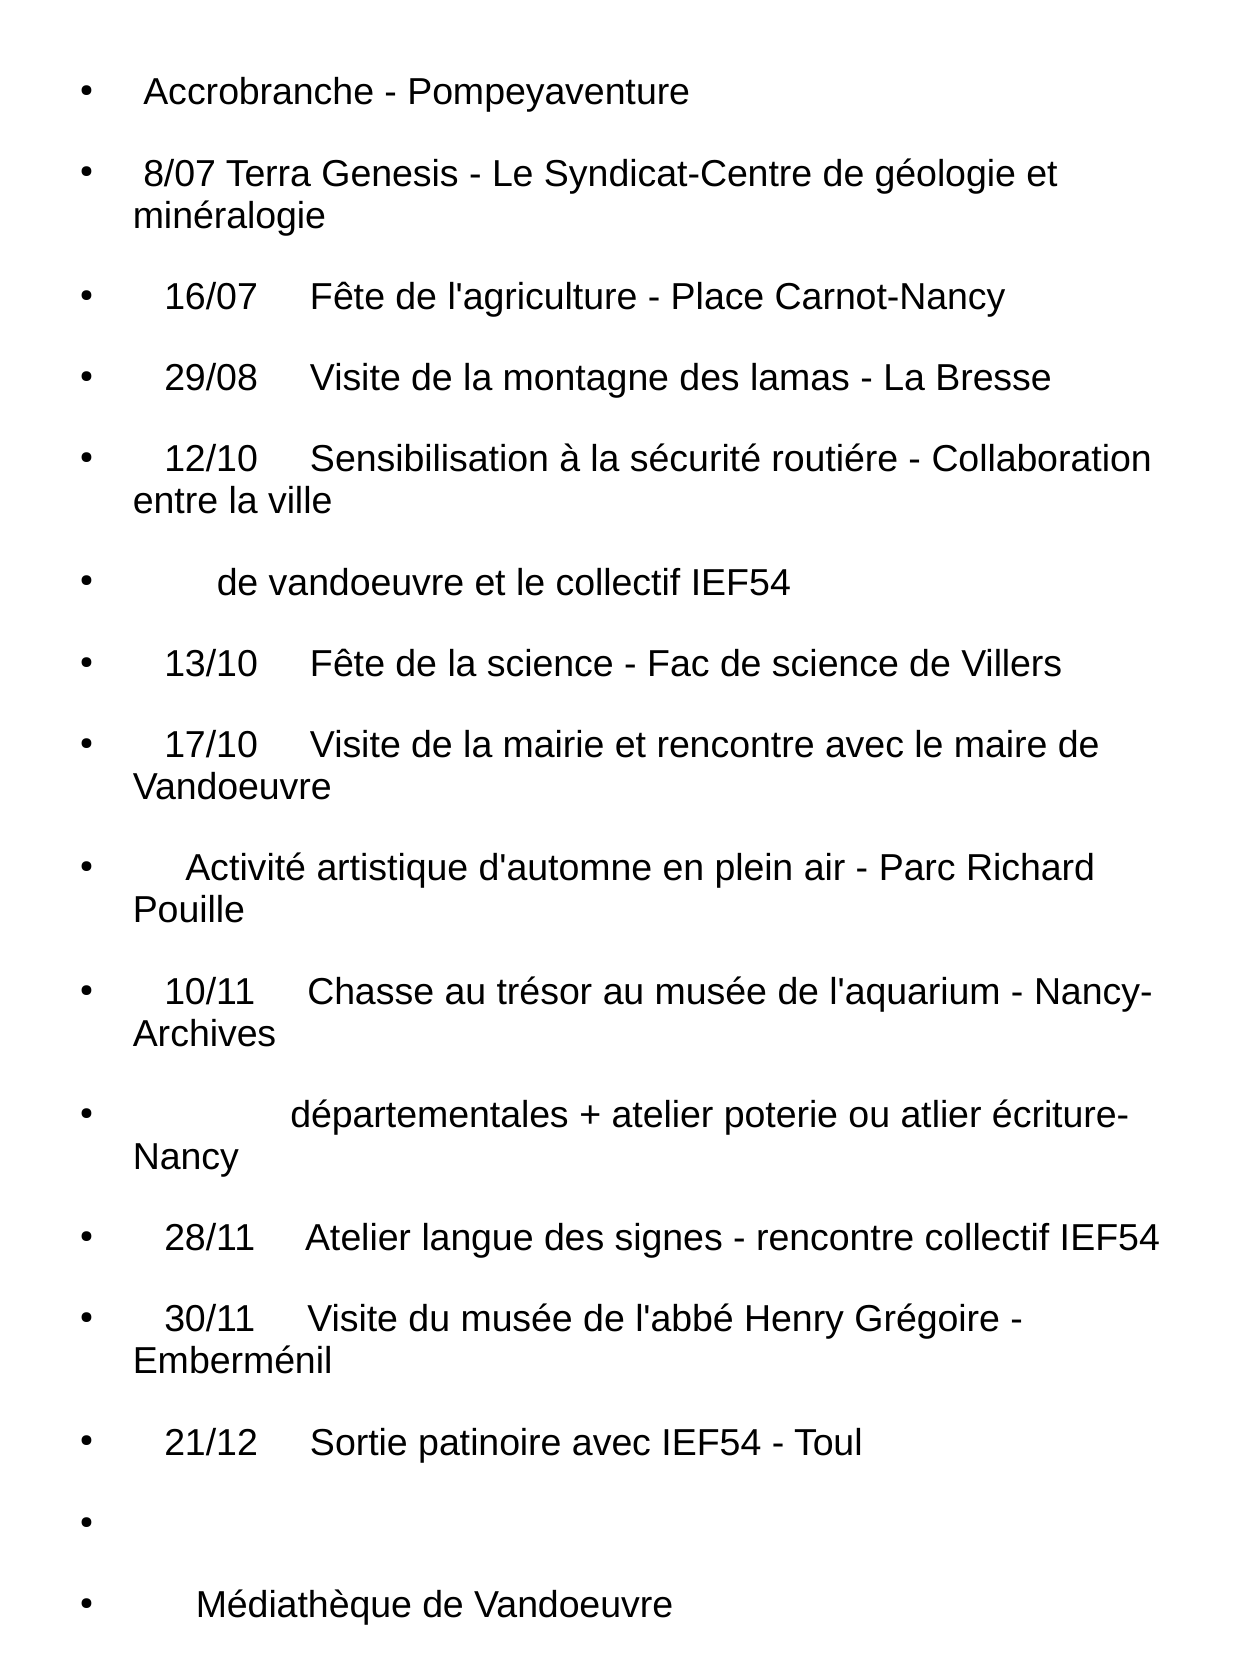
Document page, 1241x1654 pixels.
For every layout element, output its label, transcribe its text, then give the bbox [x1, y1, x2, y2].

list Accrobranche - Pompeyaventure 8/07 Terra Genesis - Le Syndicat-Centre de géologie et minéralogie 16/07 Fête de l'agriculture - Place Carnot-Nancy 29/08 Visite de la montagne des lamas - La Bresse 12/10 Sensibilisation à la sécurité routiére - Collaboration entre la ville de vandoeuvre et le collectif IEF54 13/10 Fête de la science - Fac de science de Villers 17/10 Visite de la mairie et rencontre avec le maire de Vandoeuvre Activité artistique d'automne en plein air - Parc Richard Pouille 10/11 Chasse au trésor au musée de l'aquarium - Nancy- Archives départementales + atelier poterie ou atlier écriture- Nancy 28/11 Atelier langue des signes - rencontre collectif IEF54 30/11 Visite du musée de l'abbé Henry Grégoire - Emberménil 21/12 Sortie patinoire avec IEF54 - Toul Médiathèque de Vandoeuvre 30/01 Atelier sophrologie - Collectif IEF54 - Vandoeuvre 2/02 Atelier potager ”Pour un plaisir partagé” - avec Jérémy Richard de l'Association Wold in harmonie 9/02 Le Vaisseau - Strasbourg 20/02 Archives municipales – Visite + atelier - Nancy 26/03 Archives Départementales - visite + atelier - Nancy 30/04 Visite et atelier - Maison du sel-Marsal 30/05 Visite des locaux de l'Est Républicain - visite de l'imprimerie + atelier 24h dans la peau d'un journa [62, 70, 1179, 1654]
